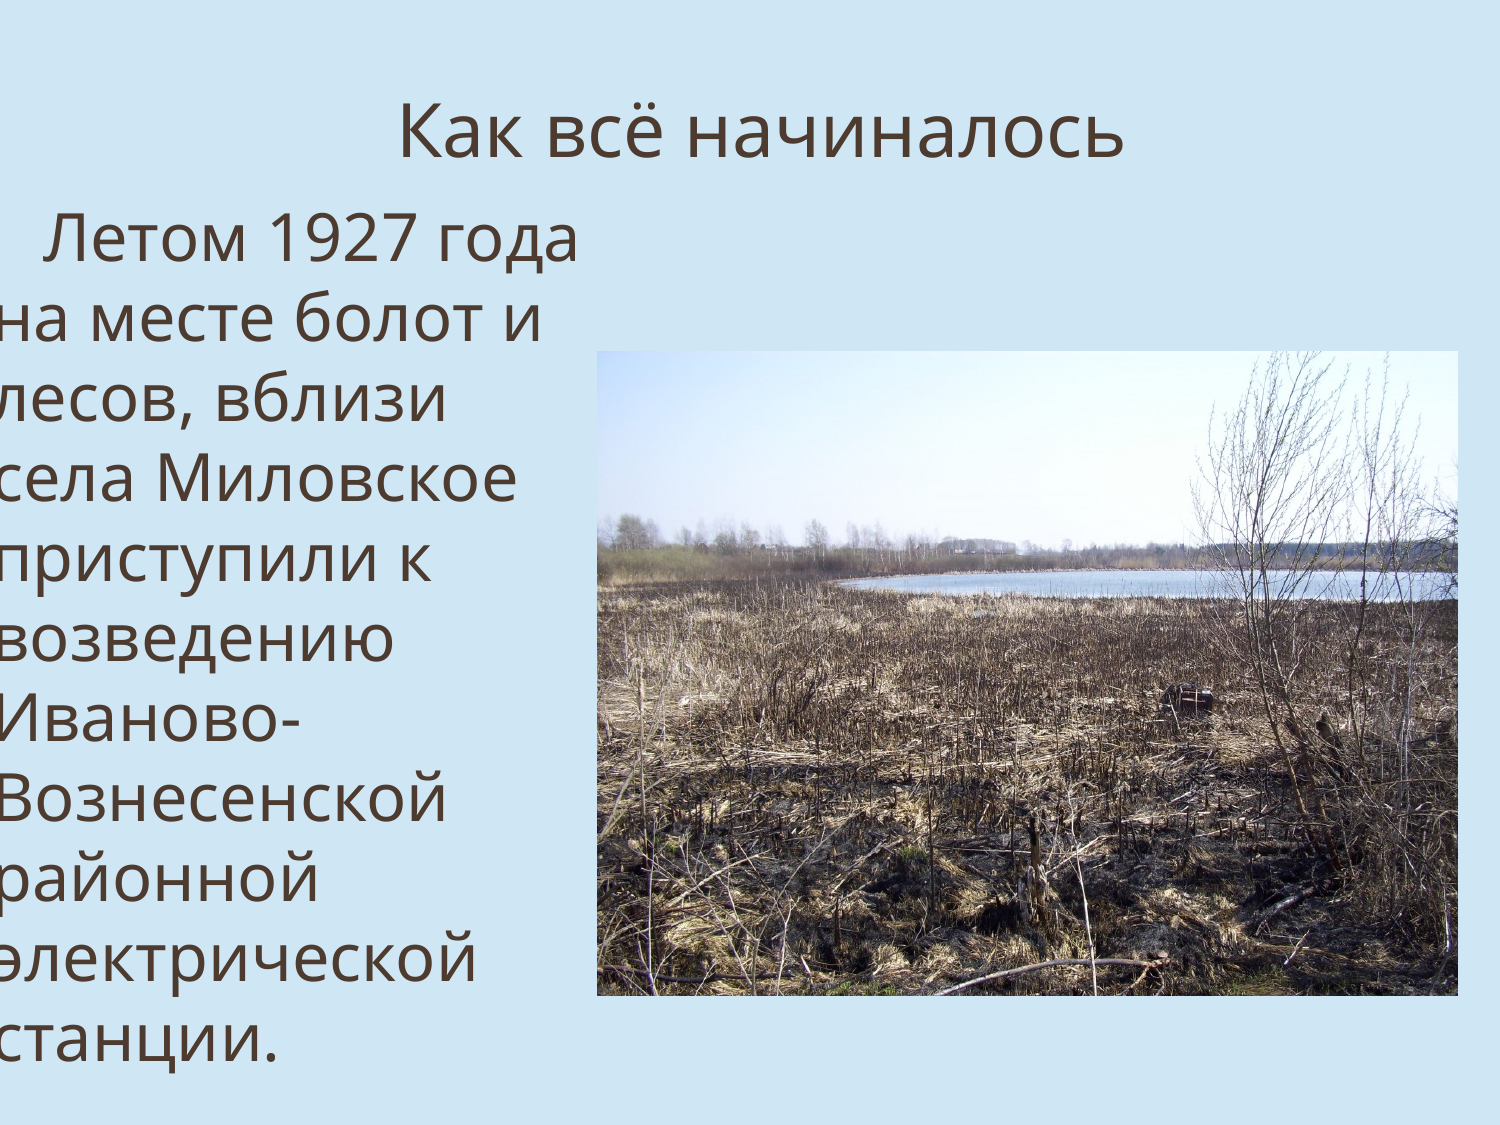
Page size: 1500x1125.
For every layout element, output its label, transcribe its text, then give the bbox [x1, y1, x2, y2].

list Летом 1927 года на месте болот и лесов, вблизи села Миловское приступили к возведению Иваново-Вознесенской районной электрической станции. [0, 187, 598, 998]
title Как всё начиналось [50, 75, 1475, 213]
picture [597, 351, 1458, 997]
